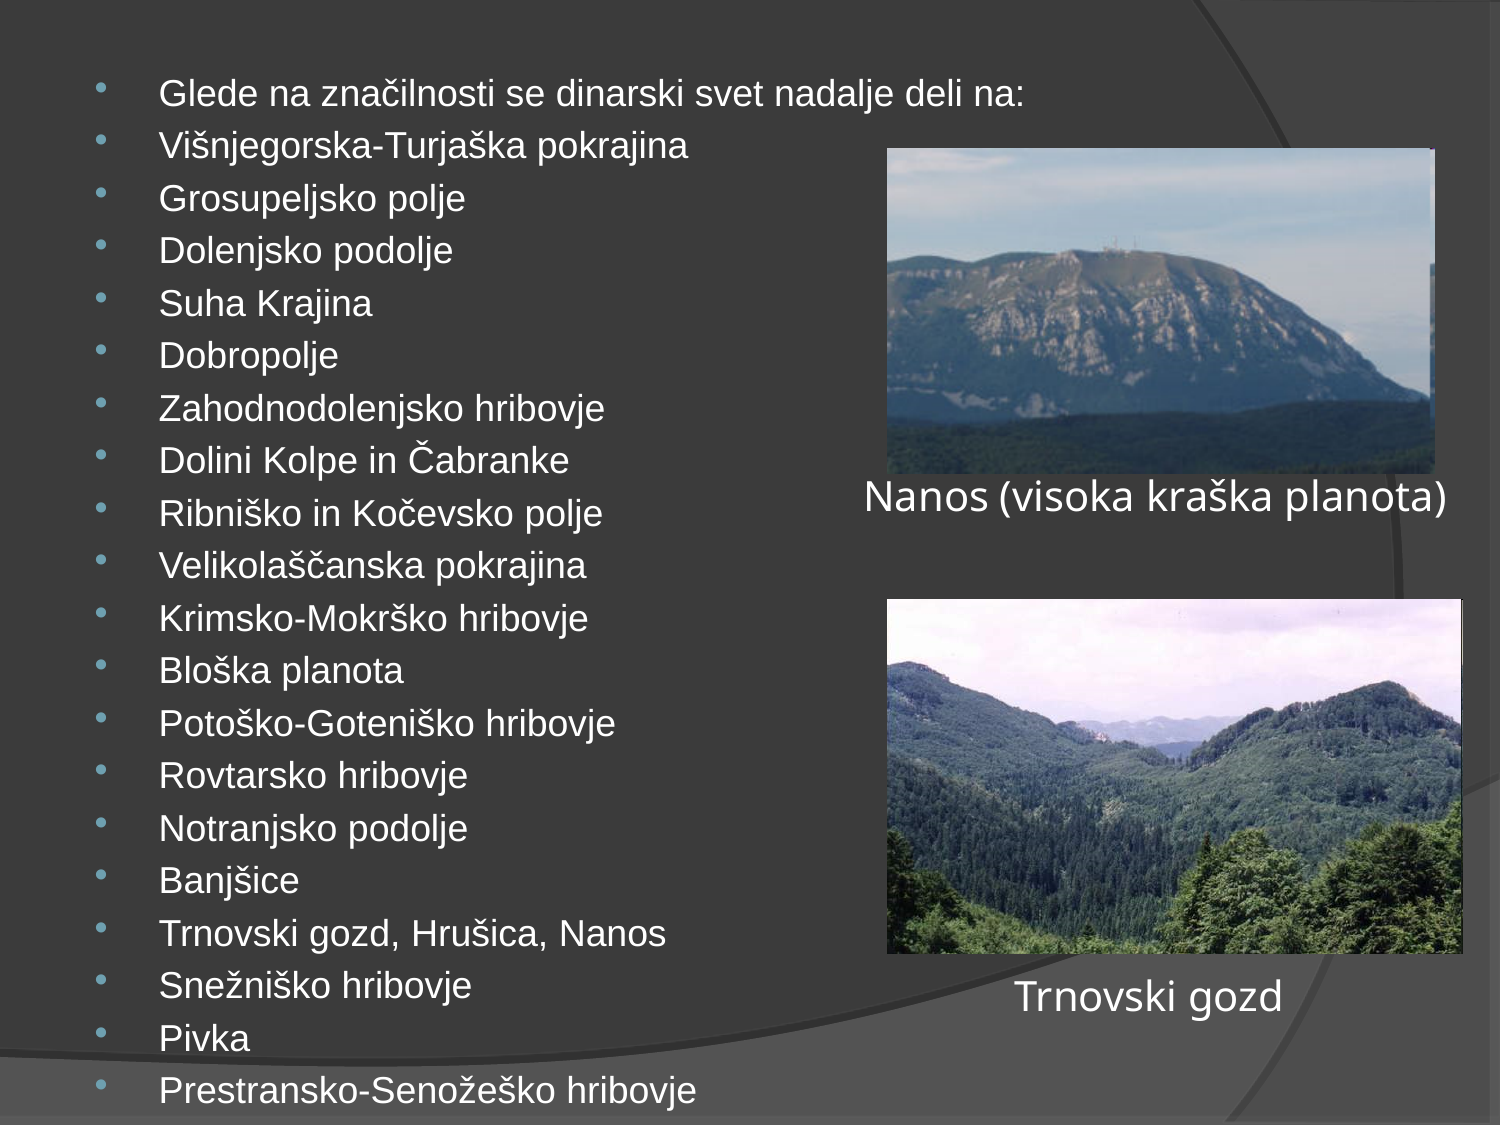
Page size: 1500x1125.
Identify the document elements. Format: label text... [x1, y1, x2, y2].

text_box Trnovski gozd [999, 962, 1397, 1028]
list Glede na značilnosti se dinarski svet nadalje deli na: Višnjegorska-Turjaška pokrajina Grosupeljsko polje Dolenjsko podolje Suha Krajina Dobropolje Zahodnodolenjsko hribovje Dolini Kolpe in Čabranke Ribniško in Kočevsko polje Velikolaščanska pokrajina Krimsko-Mokrško hribovje Bloška planota Potoško-Goteniško hribovje Rovtarsko hribovje Notranjsko podolje Banjšice Trnovski gozd, Hrušica, Nanos Snežniško hribovje Pivka Prestransko-Senožeško hribovje [75, 61, 1053, 1125]
text_box Nanos (visoka kraška planota) [837, 462, 1475, 528]
picture [887, 599, 1463, 954]
picture [887, 148, 1435, 462]
